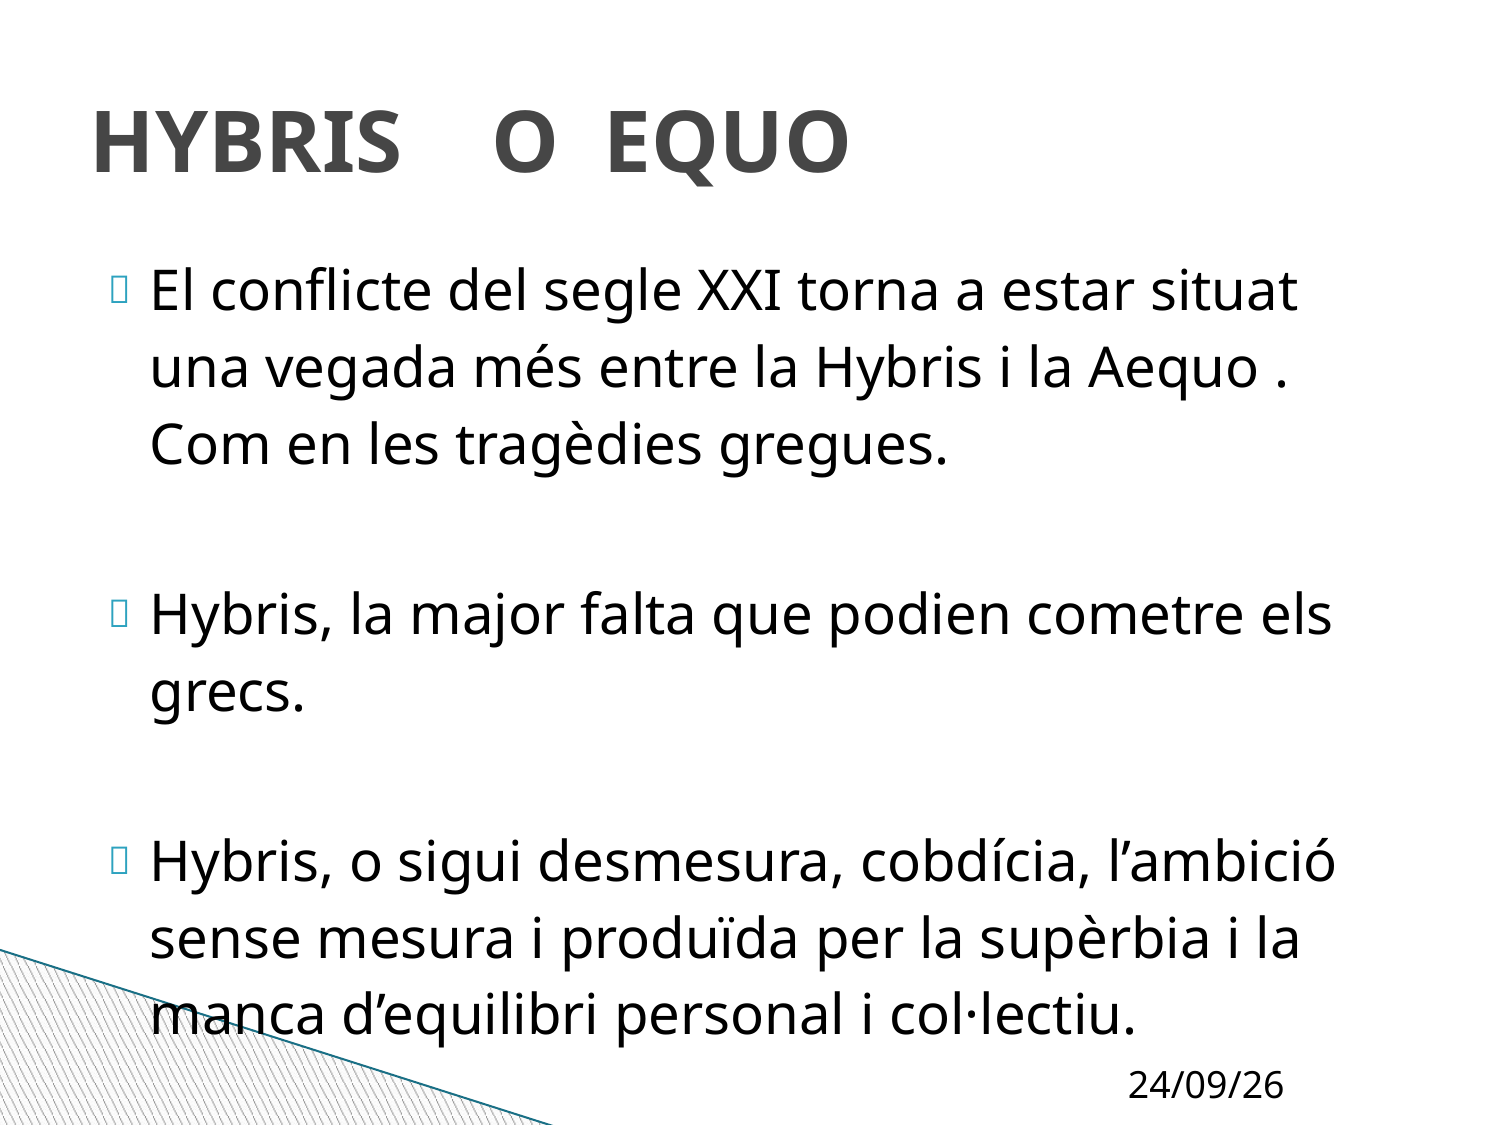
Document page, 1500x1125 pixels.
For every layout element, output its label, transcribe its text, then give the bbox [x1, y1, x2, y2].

title HYBRIS O EQUO [75, 45, 1425, 233]
list El conflicte del segle XXI torna a estar situat una vegada més entre la Hybris i la Aequo . Com en les tragèdies gregues. Hybris, la major falta que podien cometre els grecs. Hybris, o sigui desmesura, cobdícia, l’ambició sense mesura i produïda per la supèrbia i la manca d’equilibri personal i col·lectiu. Sens dubte la Hybris torna a estar en els orígens de la crisi, en la seva causa última. [75, 243, 1425, 986]
picture [210, 1020, 224, 1031]
picture [0, 952, 543, 1125]
